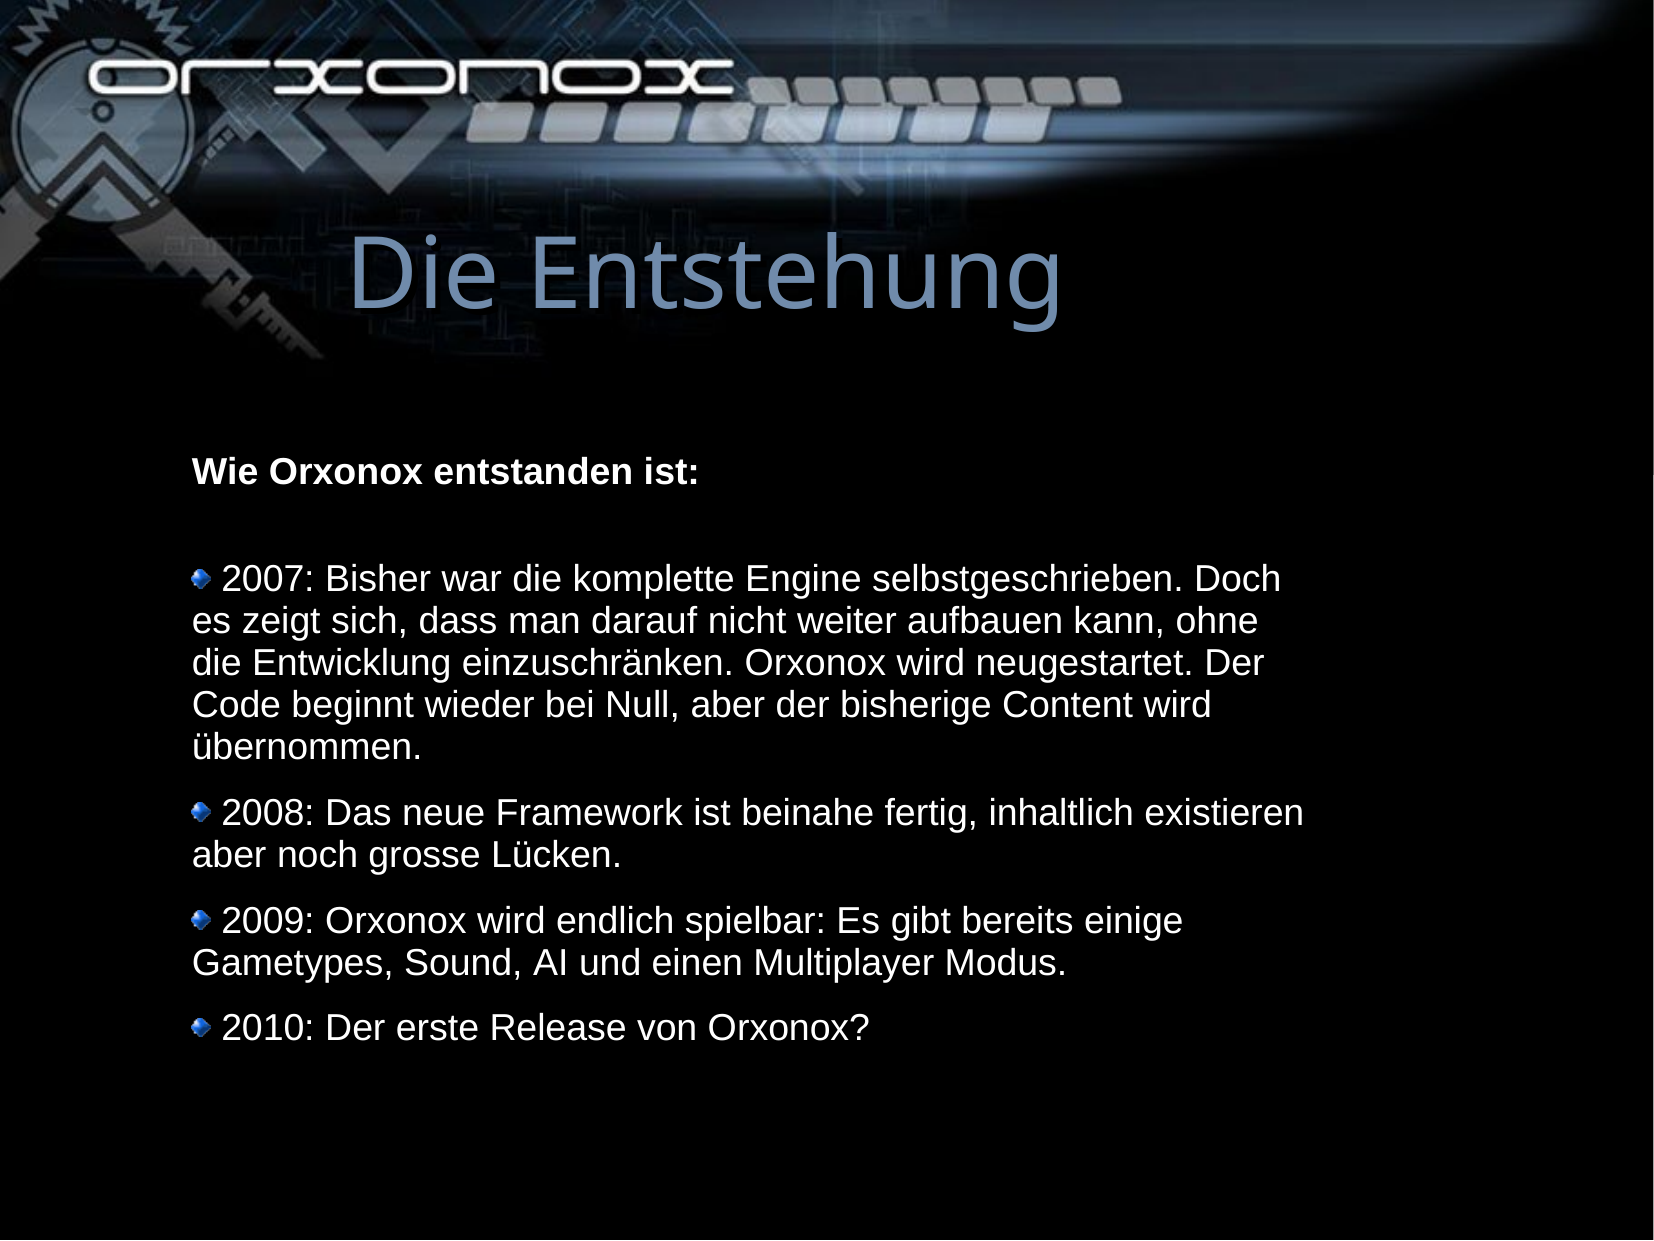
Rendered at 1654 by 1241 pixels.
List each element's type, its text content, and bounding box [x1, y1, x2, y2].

text_box Wie Orxonox entstanden ist: 2007: Bisher war die komplette Engine selbstgeschrieben. Doch es zeigt sich, dass man darauf nicht weiter aufbauen kann, ohne die Entwicklung einzuschränken. Orxonox wird neugestartet. Der Code beginnt wieder bei Null, aber der bisherige Content wird übernommen. 2008: Das neue Framework ist beinahe fertig, inhaltlich existieren aber noch grosse Lücken. 2009: Orxonox wird endlich spielbar: Es gibt bereits einige Gametypes, Sound, AI und einen Multiplayer Modus. 2010: Der erste Release von Orxonox? [177, 442, 1329, 1057]
picture [0, 0, 1654, 475]
text_box Die Entstehung [330, 194, 1388, 289]
